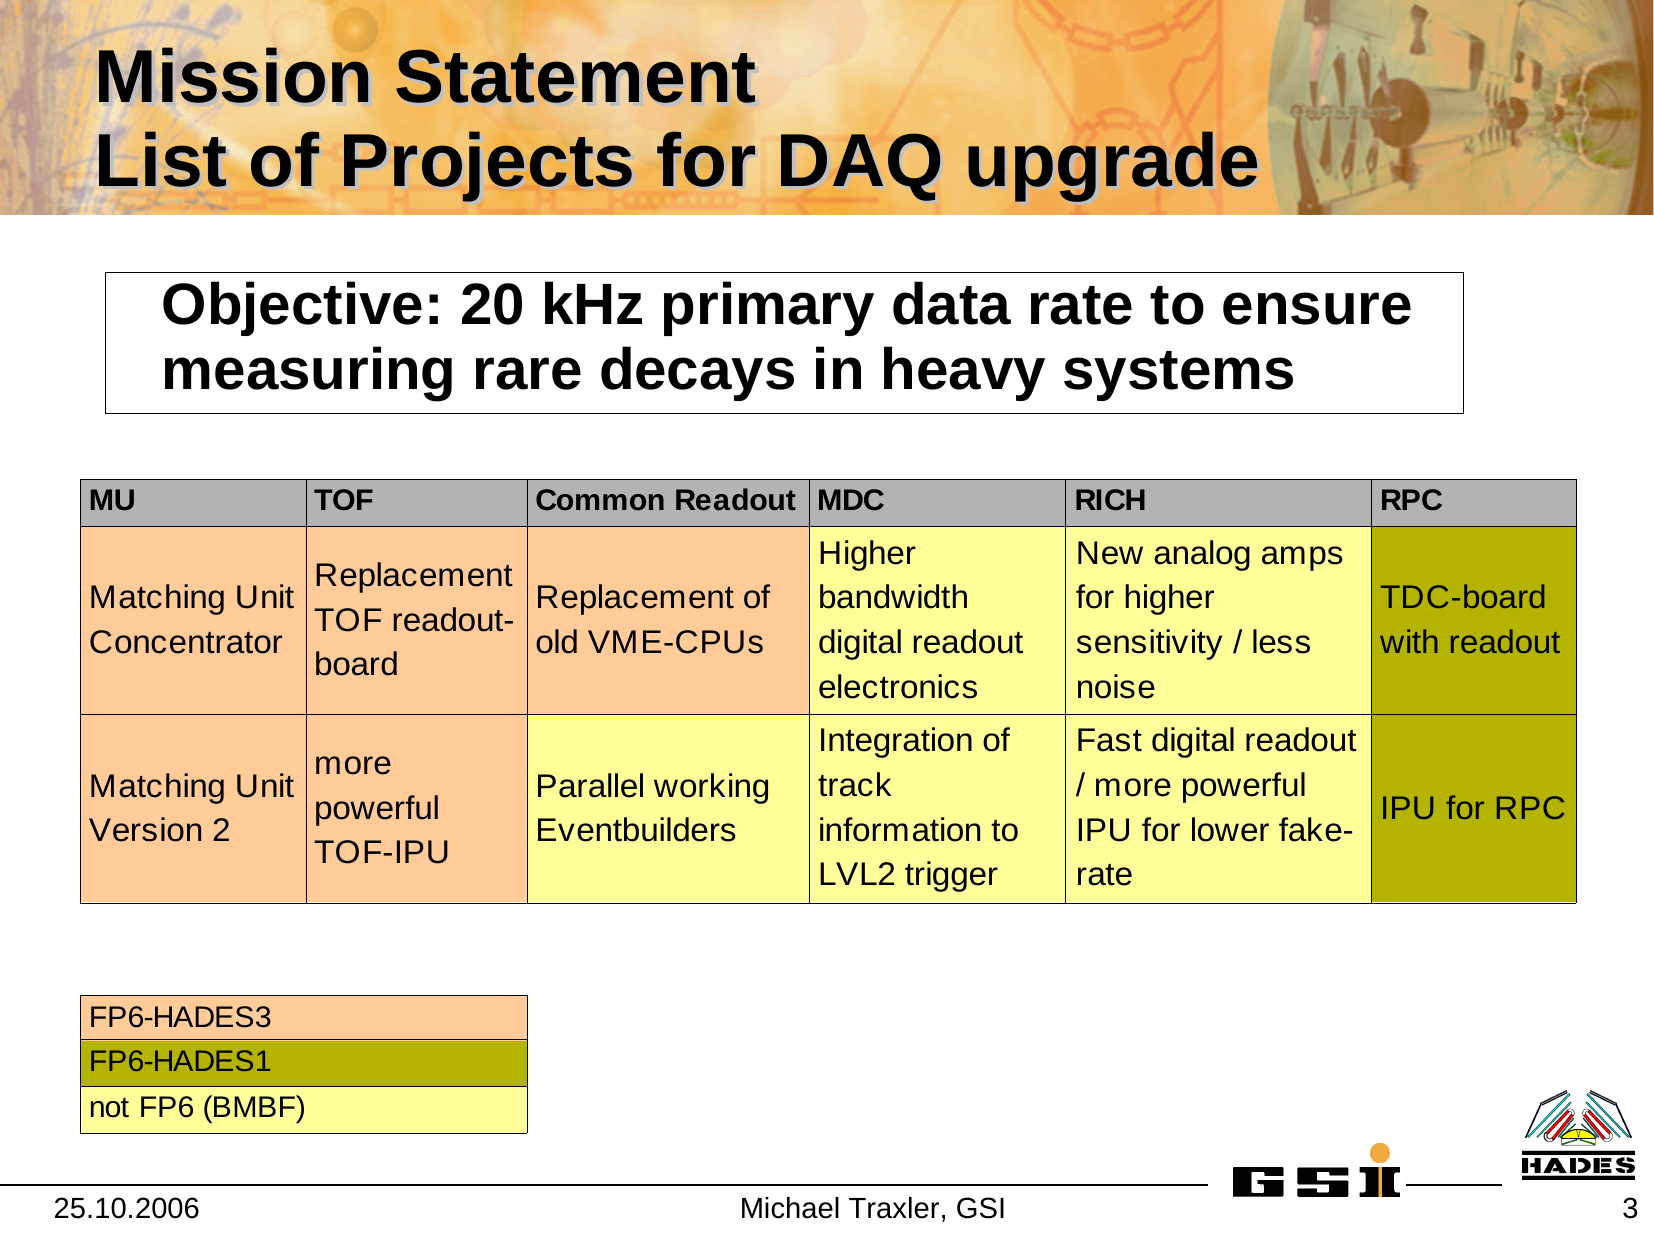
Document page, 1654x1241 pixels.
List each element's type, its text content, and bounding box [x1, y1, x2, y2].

title Mission Statement List of Projects for DAQ upgrade [94, 15, 1501, 223]
picture [0, 0, 1654, 215]
chart [77, 476, 1580, 1137]
picture [1233, 1143, 1400, 1197]
picture [1522, 1090, 1635, 1180]
list Objective: 20 kHz primary data rate to ensure measuring rare decays in heavy systems [105, 272, 1464, 414]
